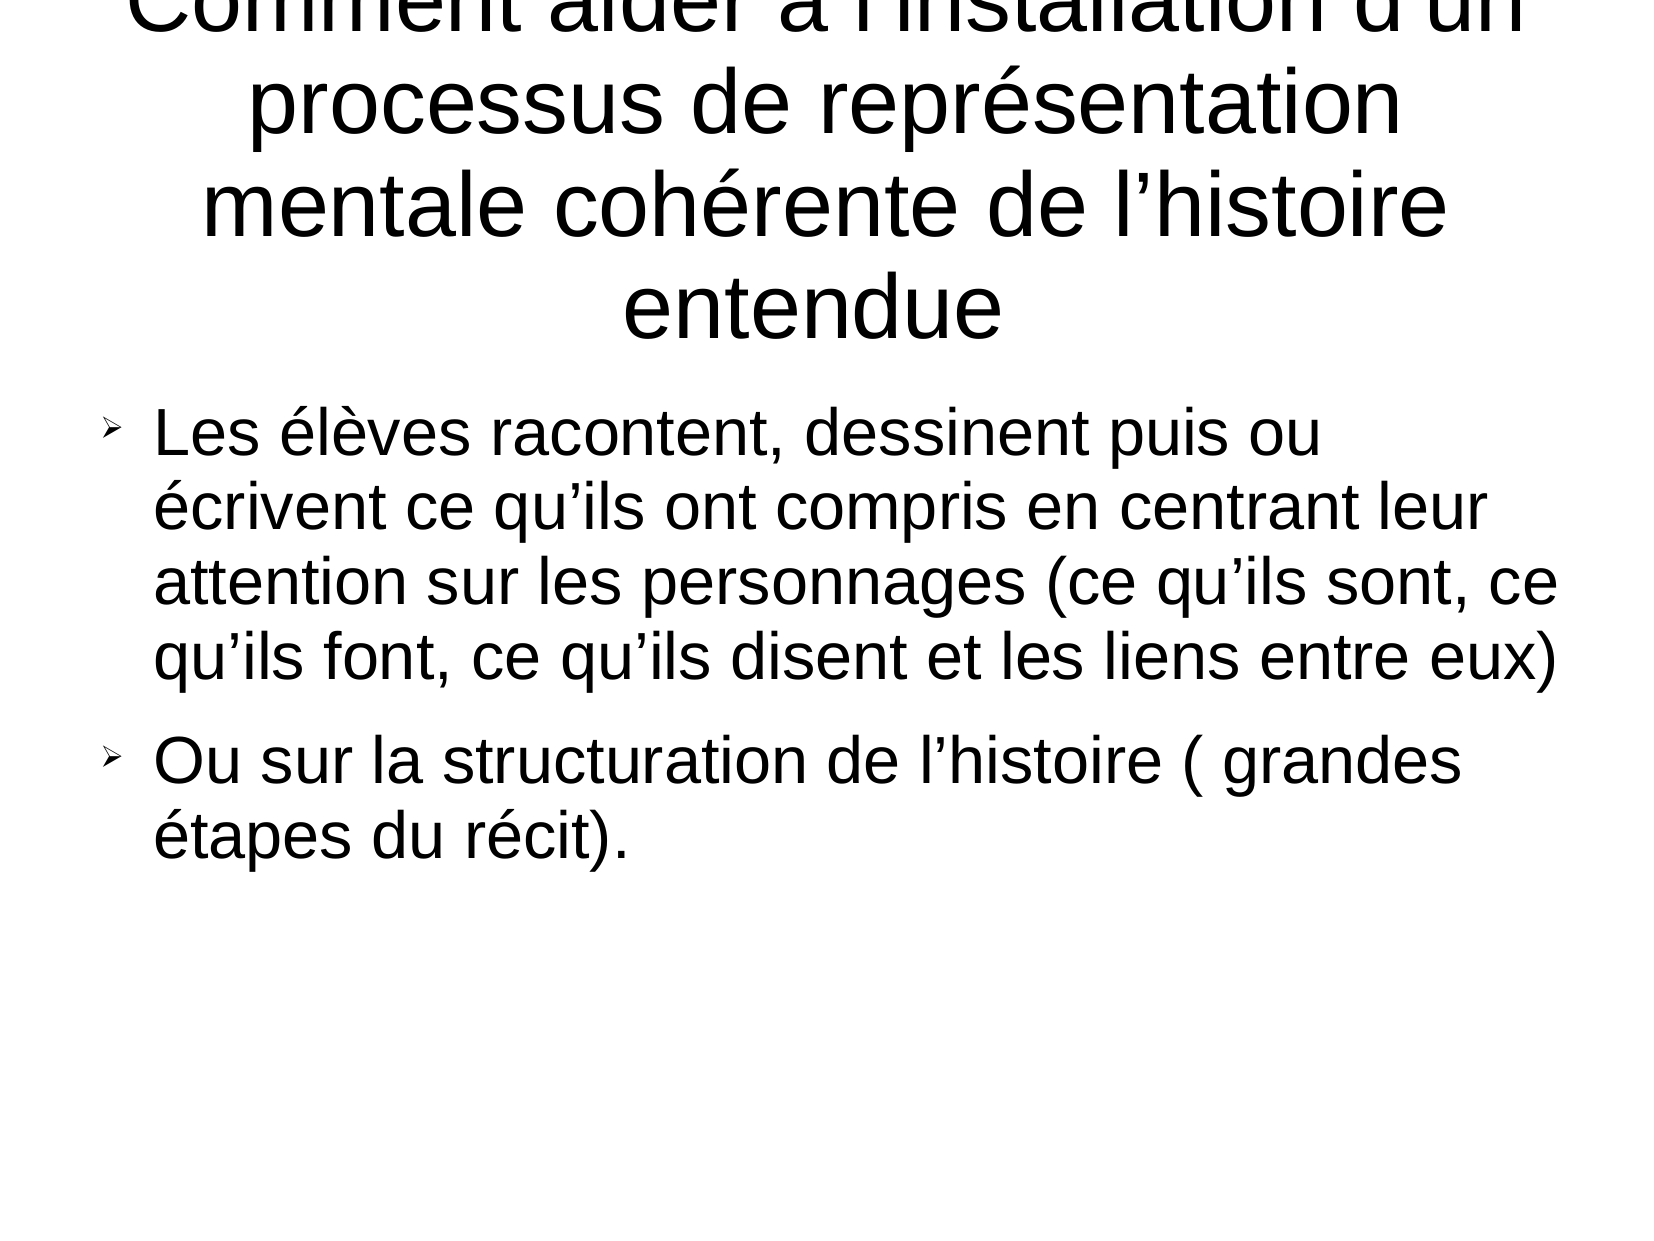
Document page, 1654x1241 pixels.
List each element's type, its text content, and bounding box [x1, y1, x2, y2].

list Les élèves racontent, dessinent puis ou écrivent ce qu’ils ont compris en centrant leur attention sur les personnages (ce qu’ils sont, ce qu’ils font, ce qu’ils disent et les liens entre eux) Ou sur la structuration de l’histoire ( grandes étapes du récit). [82, 290, 1571, 1018]
title Comment aider à l’installation d’un processus de représentation mentale cohérente de l’histoire entendue [82, 0, 1571, 290]
